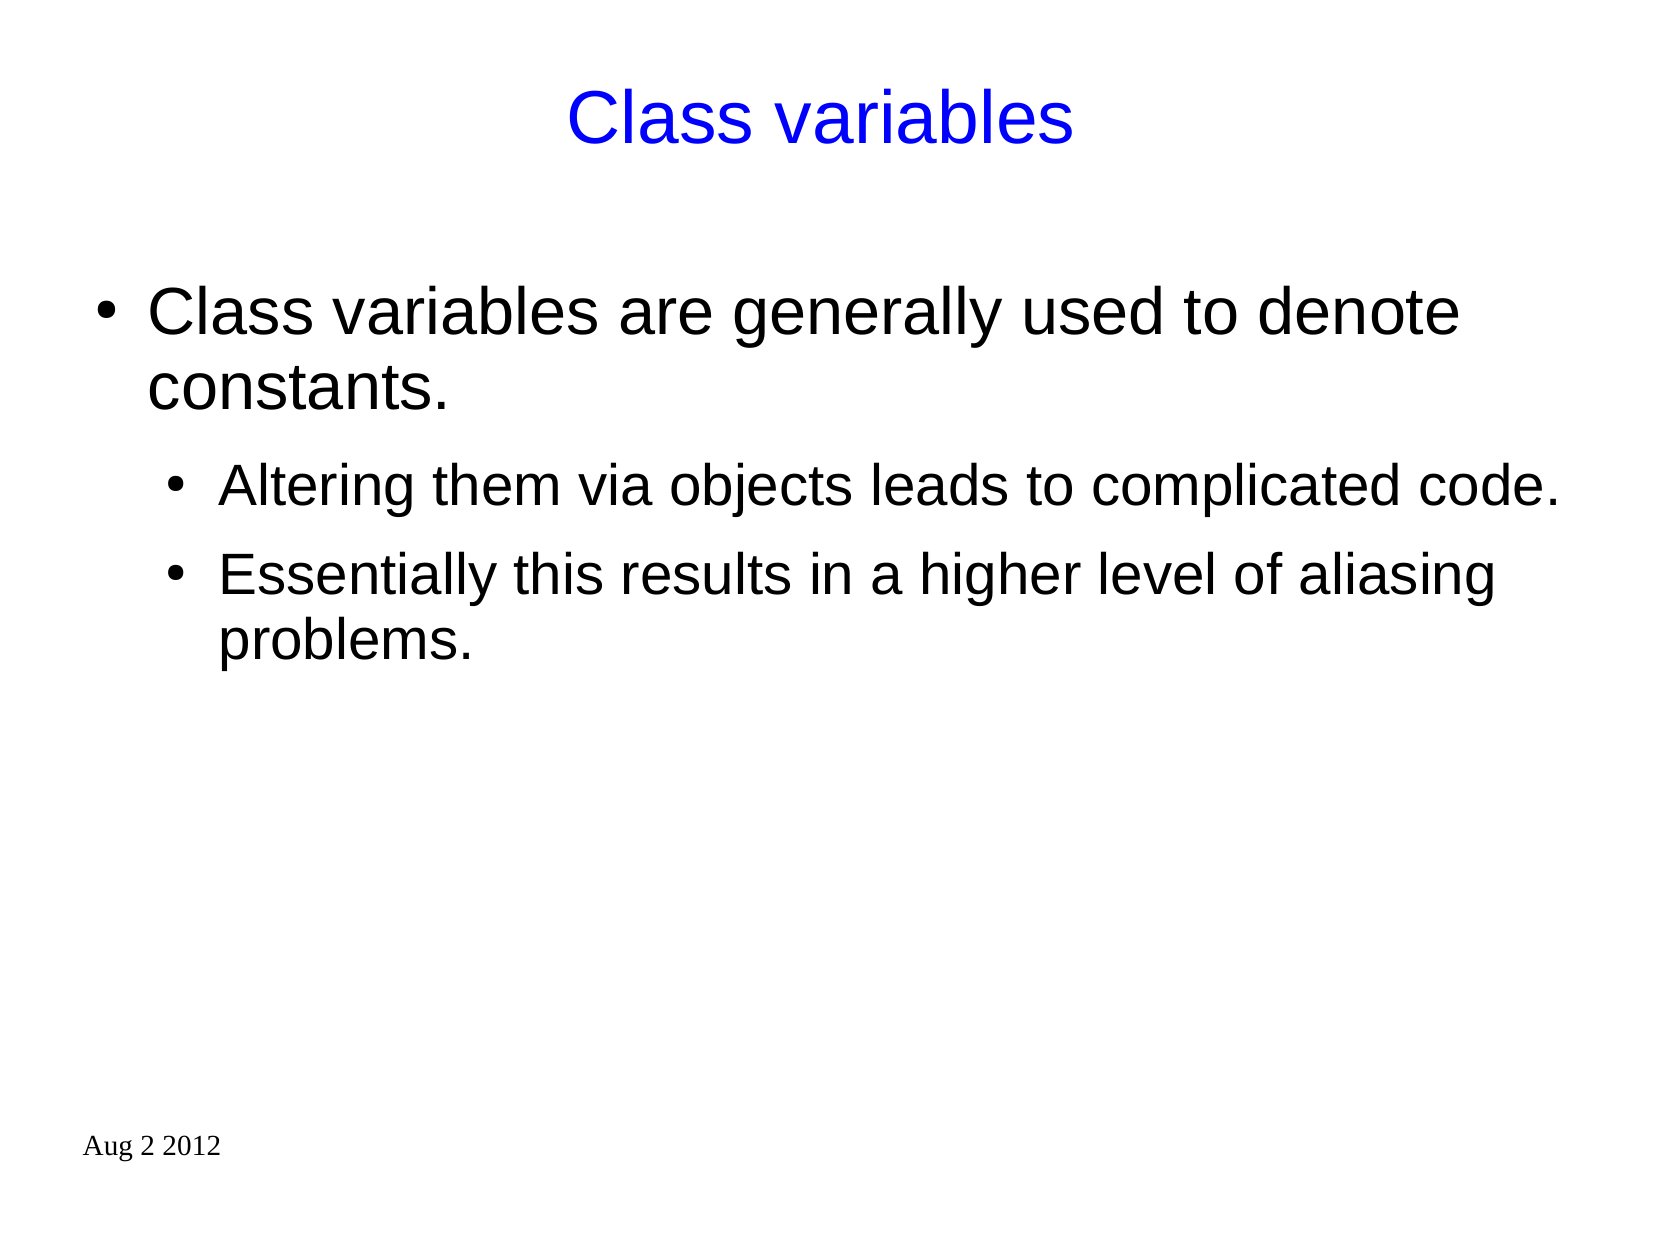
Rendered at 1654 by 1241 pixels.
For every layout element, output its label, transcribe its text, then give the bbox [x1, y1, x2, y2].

title Class variables [76, 58, 1565, 178]
list Class variables are generally used to denote constants. Altering them via objects leads to complicated code. Essentially this results in a higher level of aliasing problems. [76, 274, 1565, 1093]
